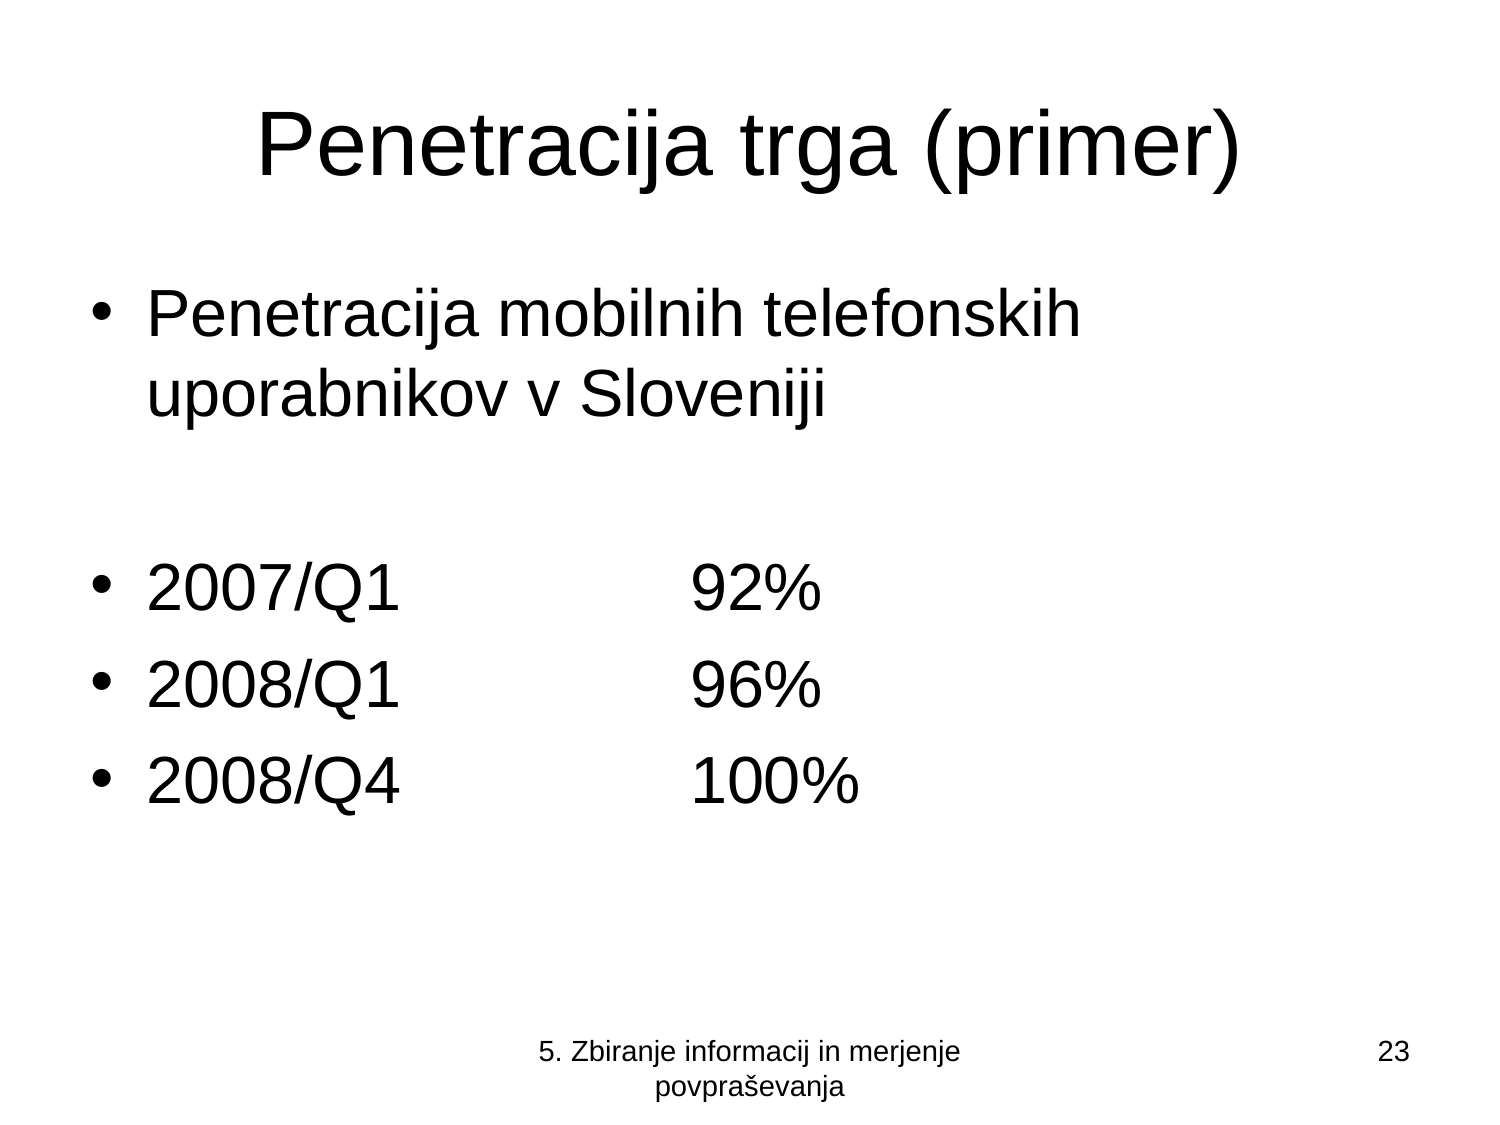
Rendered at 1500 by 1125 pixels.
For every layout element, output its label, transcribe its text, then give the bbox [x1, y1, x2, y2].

text_box 5. Zbiranje informacij in merjenje povpraševanja [512, 1024, 988, 1103]
title Penetracija trga (primer) [75, 45, 1426, 233]
list Penetracija mobilnih telefonskih uporabnikov v Sloveniji 2007/Q1 92% 2008/Q1 96% 2008/Q4 100% [75, 262, 1426, 1006]
text_box <number> [1074, 1024, 1426, 1103]
